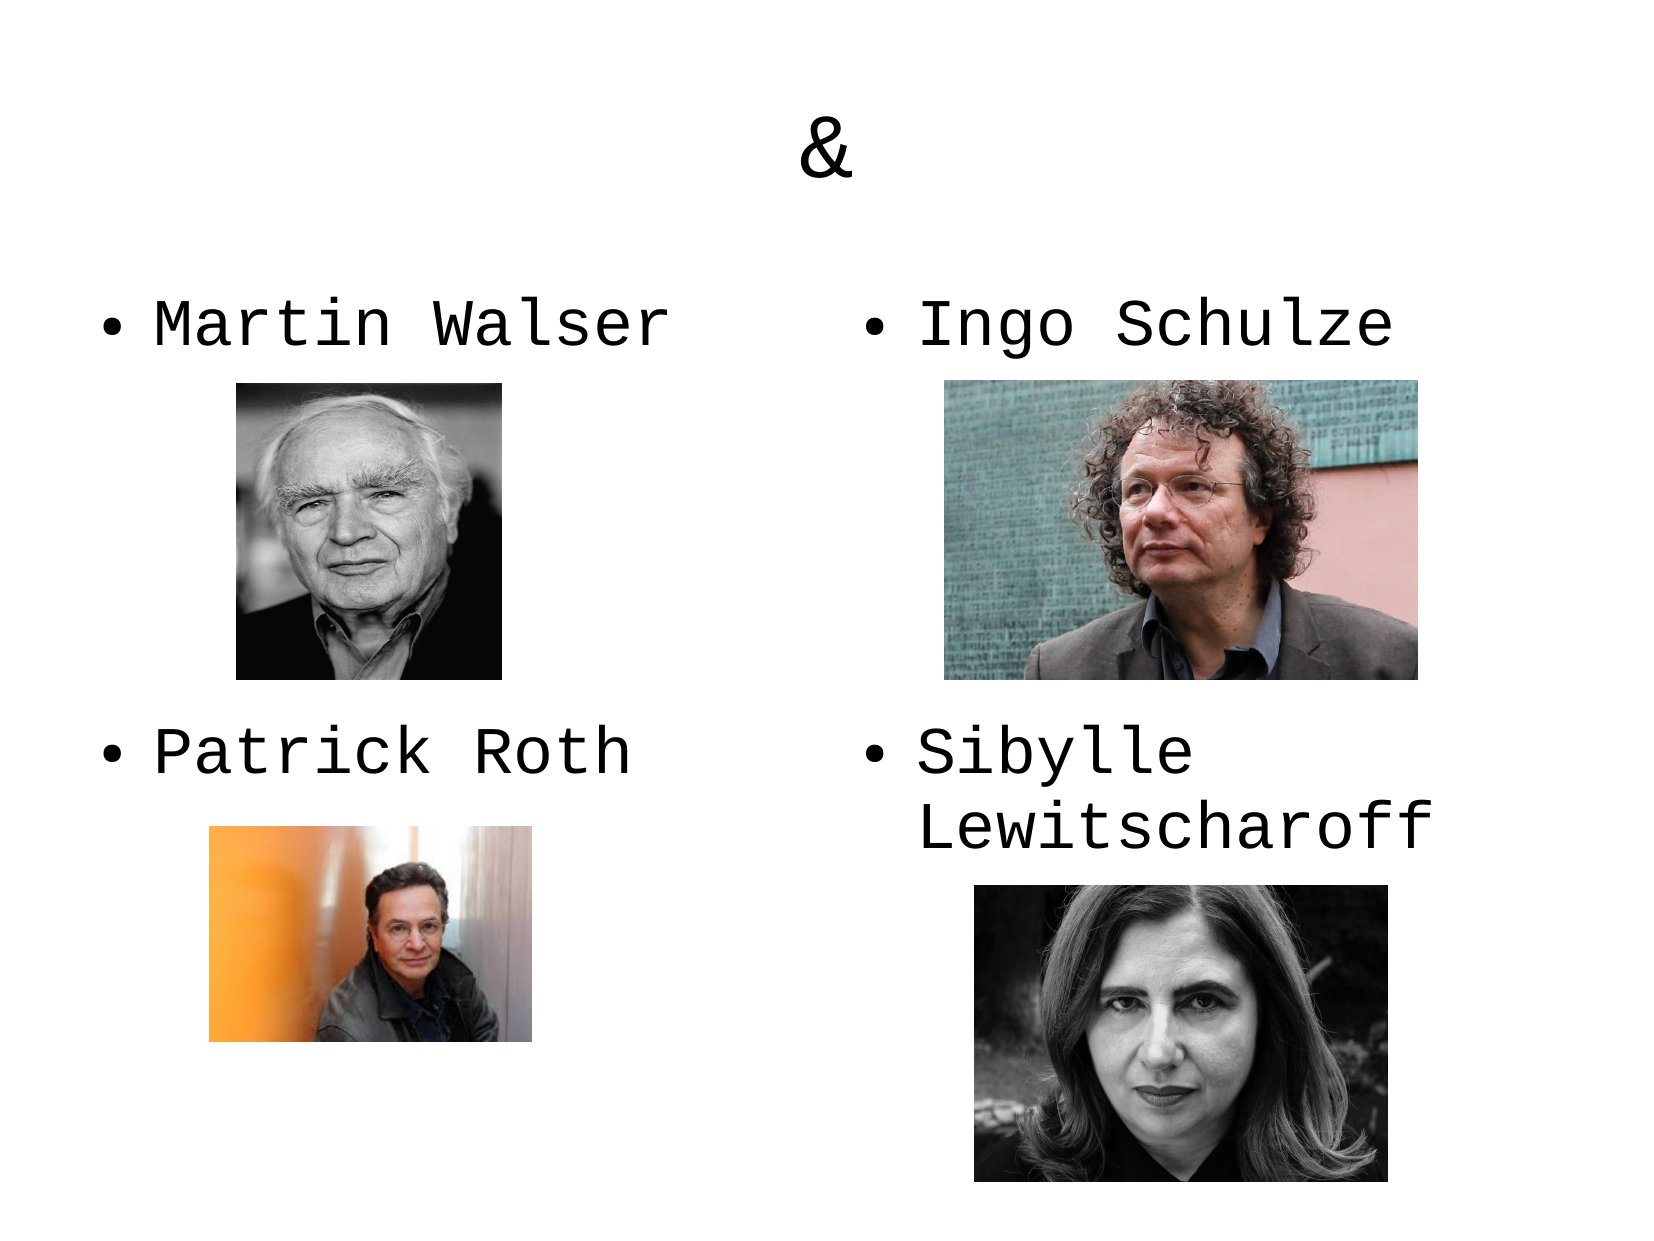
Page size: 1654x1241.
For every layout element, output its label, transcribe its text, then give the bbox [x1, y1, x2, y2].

picture [944, 380, 1418, 680]
picture [236, 383, 502, 680]
title & [82, 49, 1571, 257]
list Ingo Schulze [845, 290, 1572, 681]
picture [209, 826, 532, 1042]
list Martin Walser [82, 290, 809, 681]
list Sibylle Lewitscharoff [845, 717, 1572, 1109]
list Patrick Roth [82, 717, 809, 1109]
picture [974, 885, 1388, 1182]
